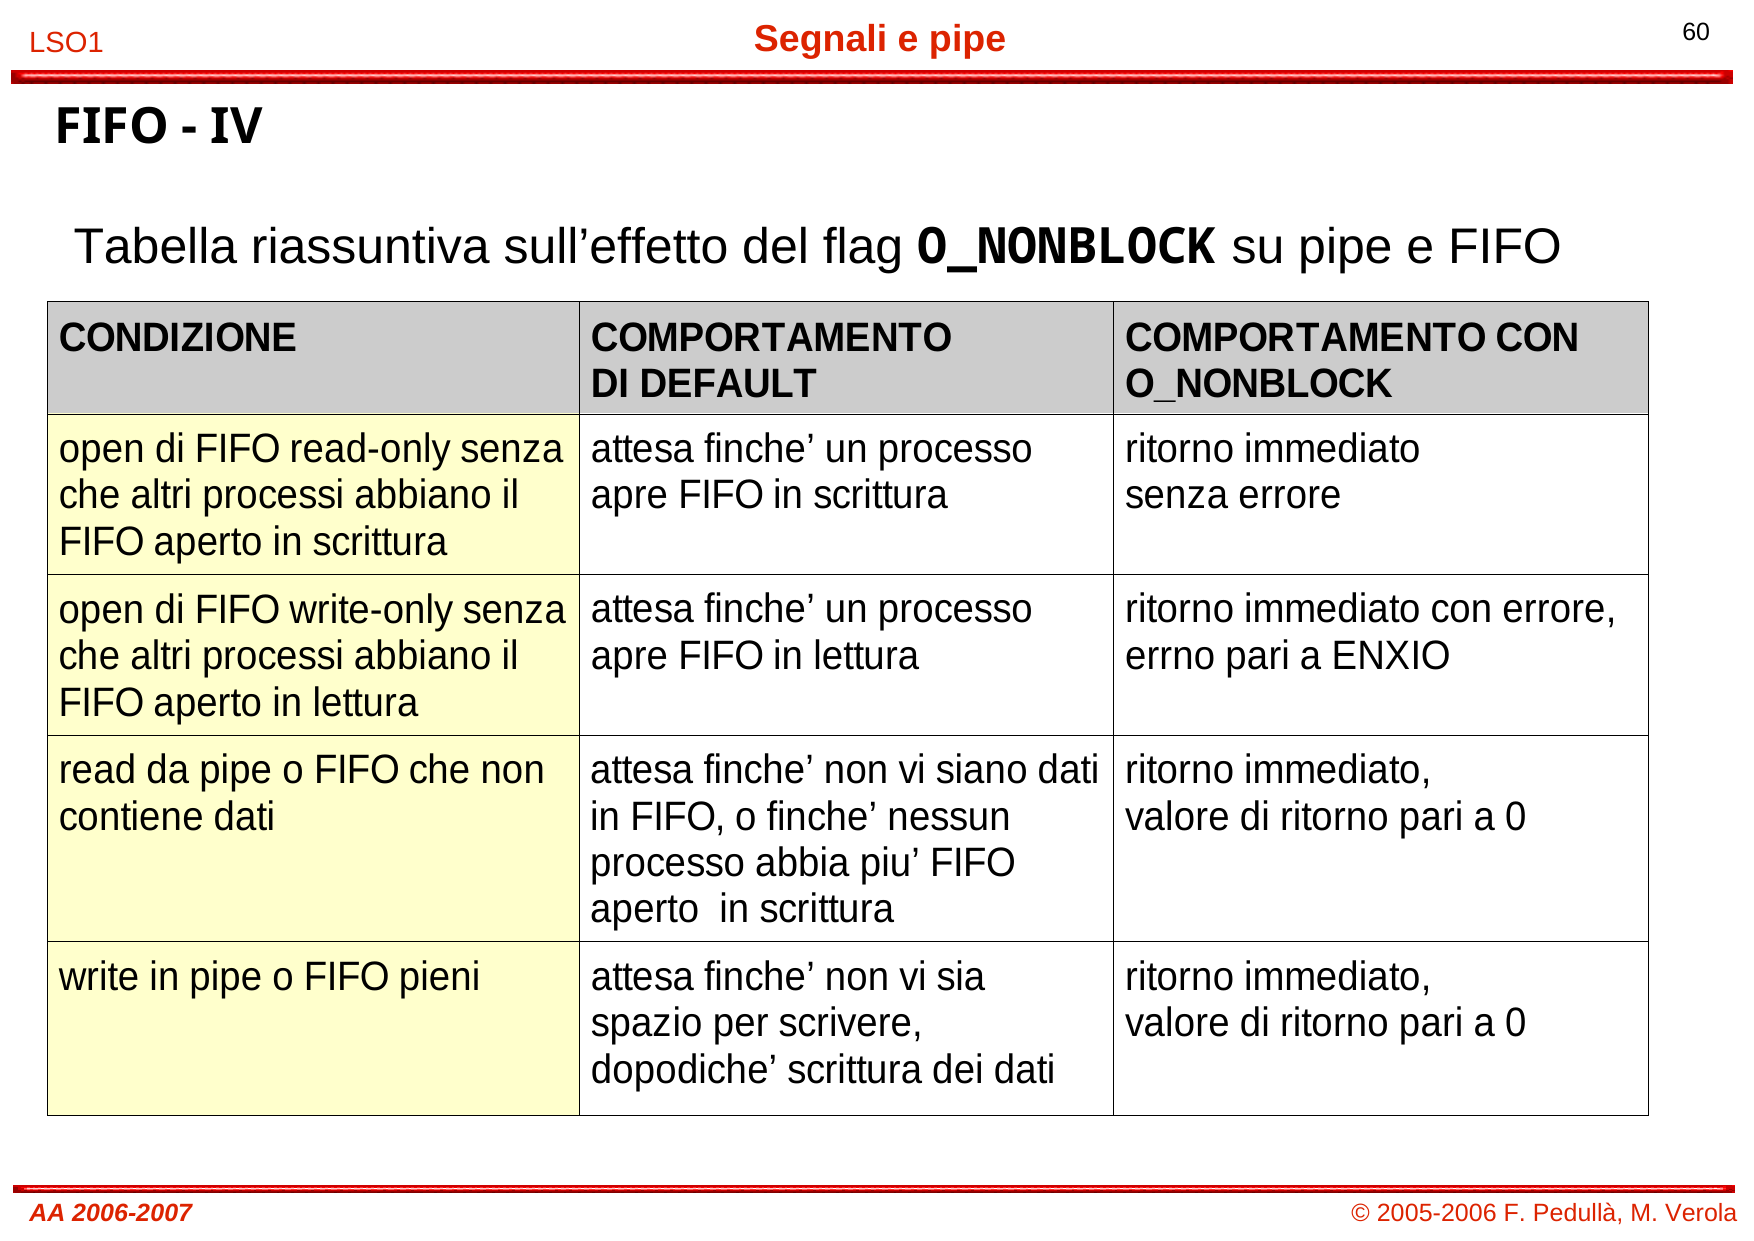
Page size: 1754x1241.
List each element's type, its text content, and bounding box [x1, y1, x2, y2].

picture [11, 70, 1733, 84]
title FIFO - IV [40, 78, 1714, 174]
text_box Tabella riassuntiva sull’effetto del flag O_NONBLOCK su pipe e FIFO [0, 206, 1613, 330]
chart [45, 300, 1651, 1172]
picture [13, 1185, 1735, 1193]
